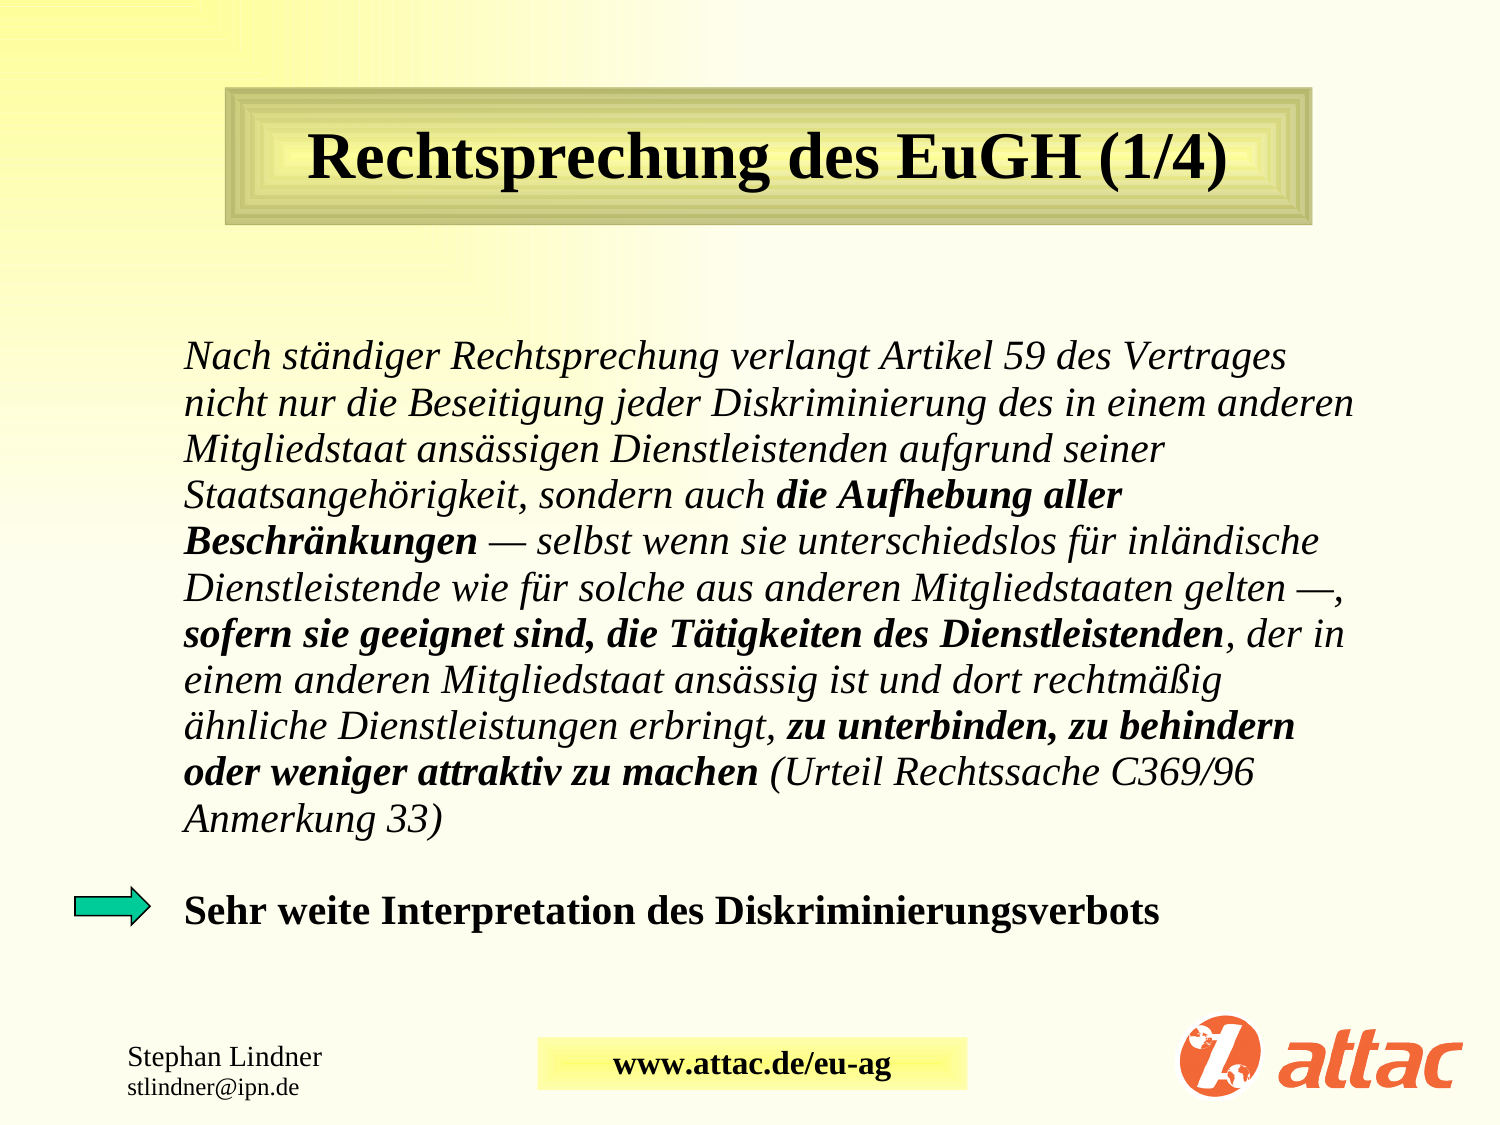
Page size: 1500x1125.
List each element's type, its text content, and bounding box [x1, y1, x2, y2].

text_box www.attac.de/eu-ag [537, 1037, 968, 1090]
list Nach ständiger Rechtsprechung verlangt Artikel 59 des Vertrages nicht nur die Beseitigung jeder Diskriminierung des in einem anderen Mitgliedstaat ansässigen Dienstleistenden aufgrund seiner Staatsangehörigkeit, sondern auch die Aufhebung aller Beschränkungen — selbst wenn sie unterschiedslos für inländische Dienstleistende wie für solche aus anderen Mitgliedstaaten gelten —, sofern sie geeignet sind, die Tätigkeiten des Dienstleistenden, der in einem anderen Mitgliedstaat ansässig ist und dort rechtmäßig ähnliche Dienstleistungen erbringt, zu unterbinden, zu behindern oder weniger attraktiv zu machen (Urteil Rechtssache C369/96 Anmerkung 33) Sehr weite Interpretation des Diskriminierungsverbots [112, 324, 1388, 1001]
title Rechtsprechung des EuGH (1/4) [224, 87, 1313, 226]
picture [1175, 1012, 1463, 1101]
text_box Stephan Lindner stlindner@ipn.de [112, 1032, 338, 1109]
